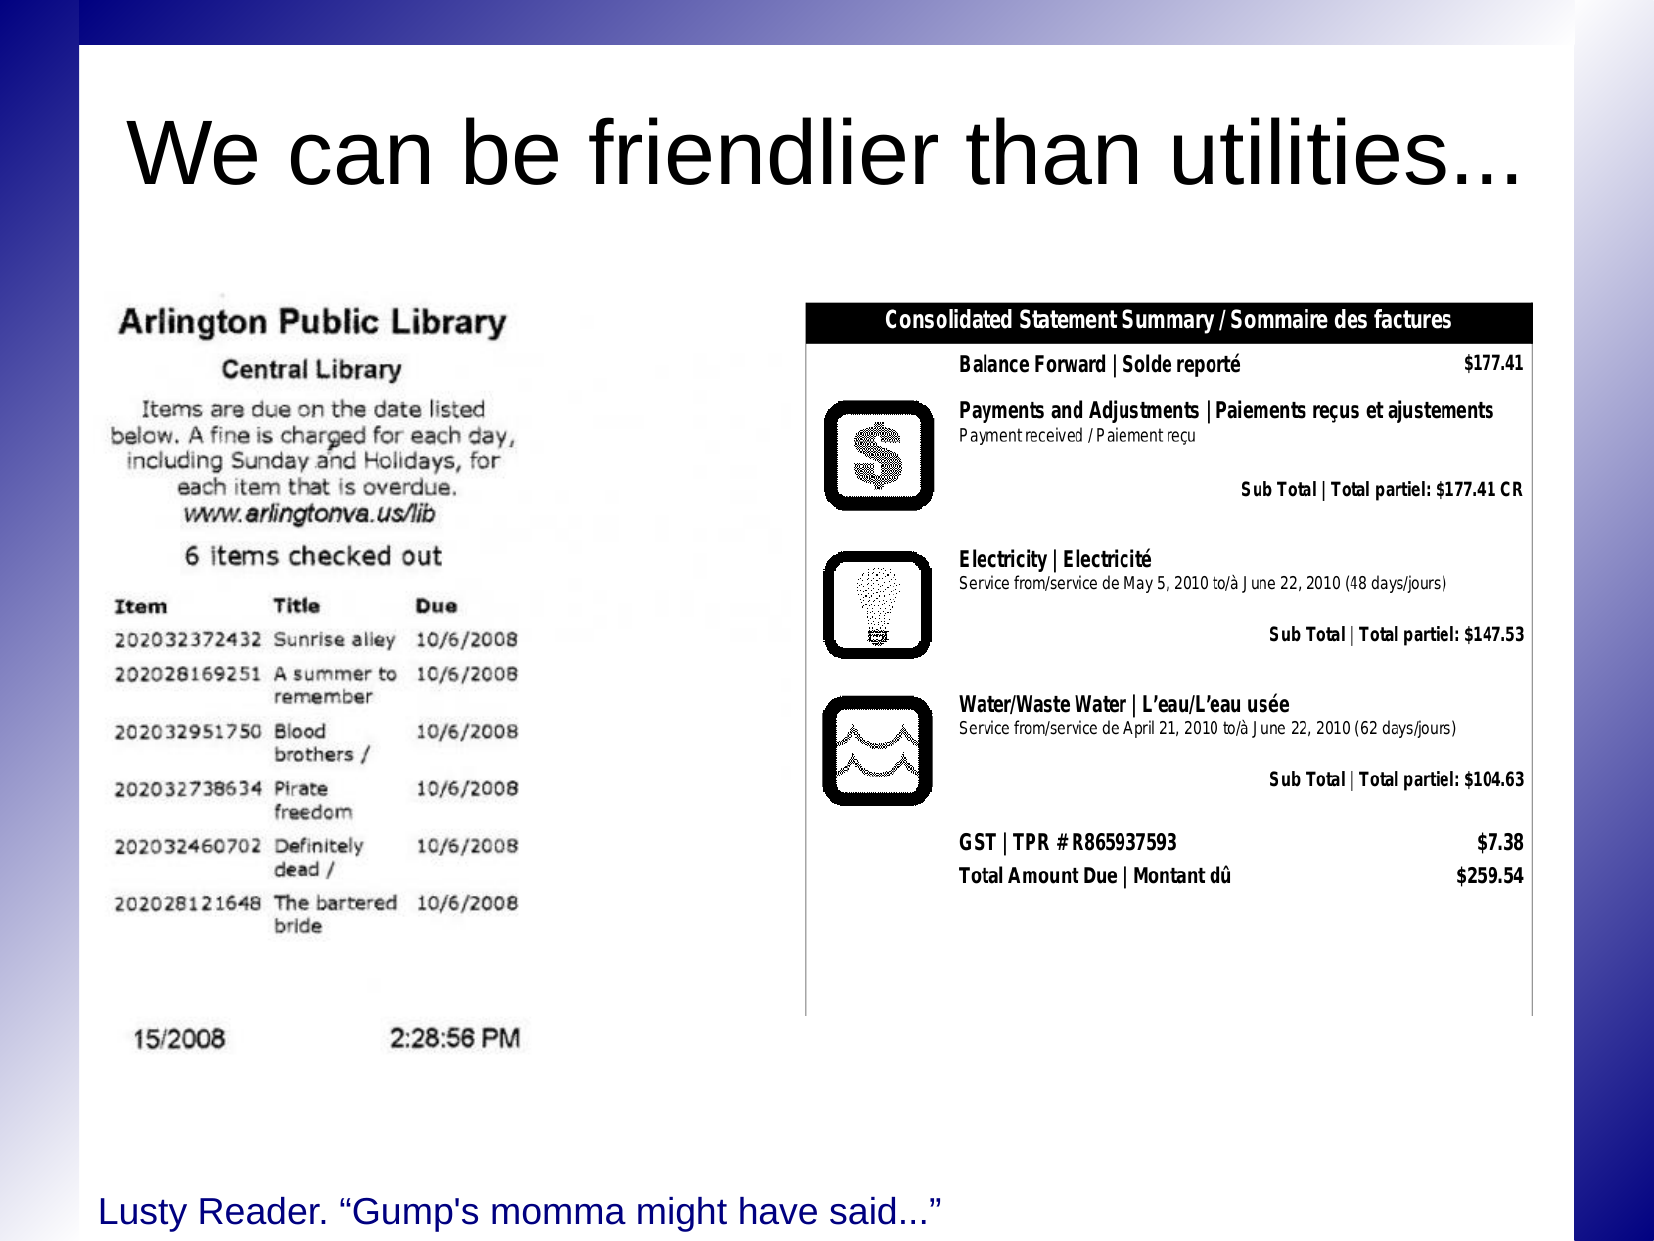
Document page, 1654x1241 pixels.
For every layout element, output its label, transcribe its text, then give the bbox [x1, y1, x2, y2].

text_box Lusty Reader. “Gump's momma might have said...” [83, 1183, 958, 1241]
title We can be friendlier than utilities... [82, 56, 1571, 250]
picture [93, 291, 791, 1064]
picture [802, 298, 1535, 1016]
